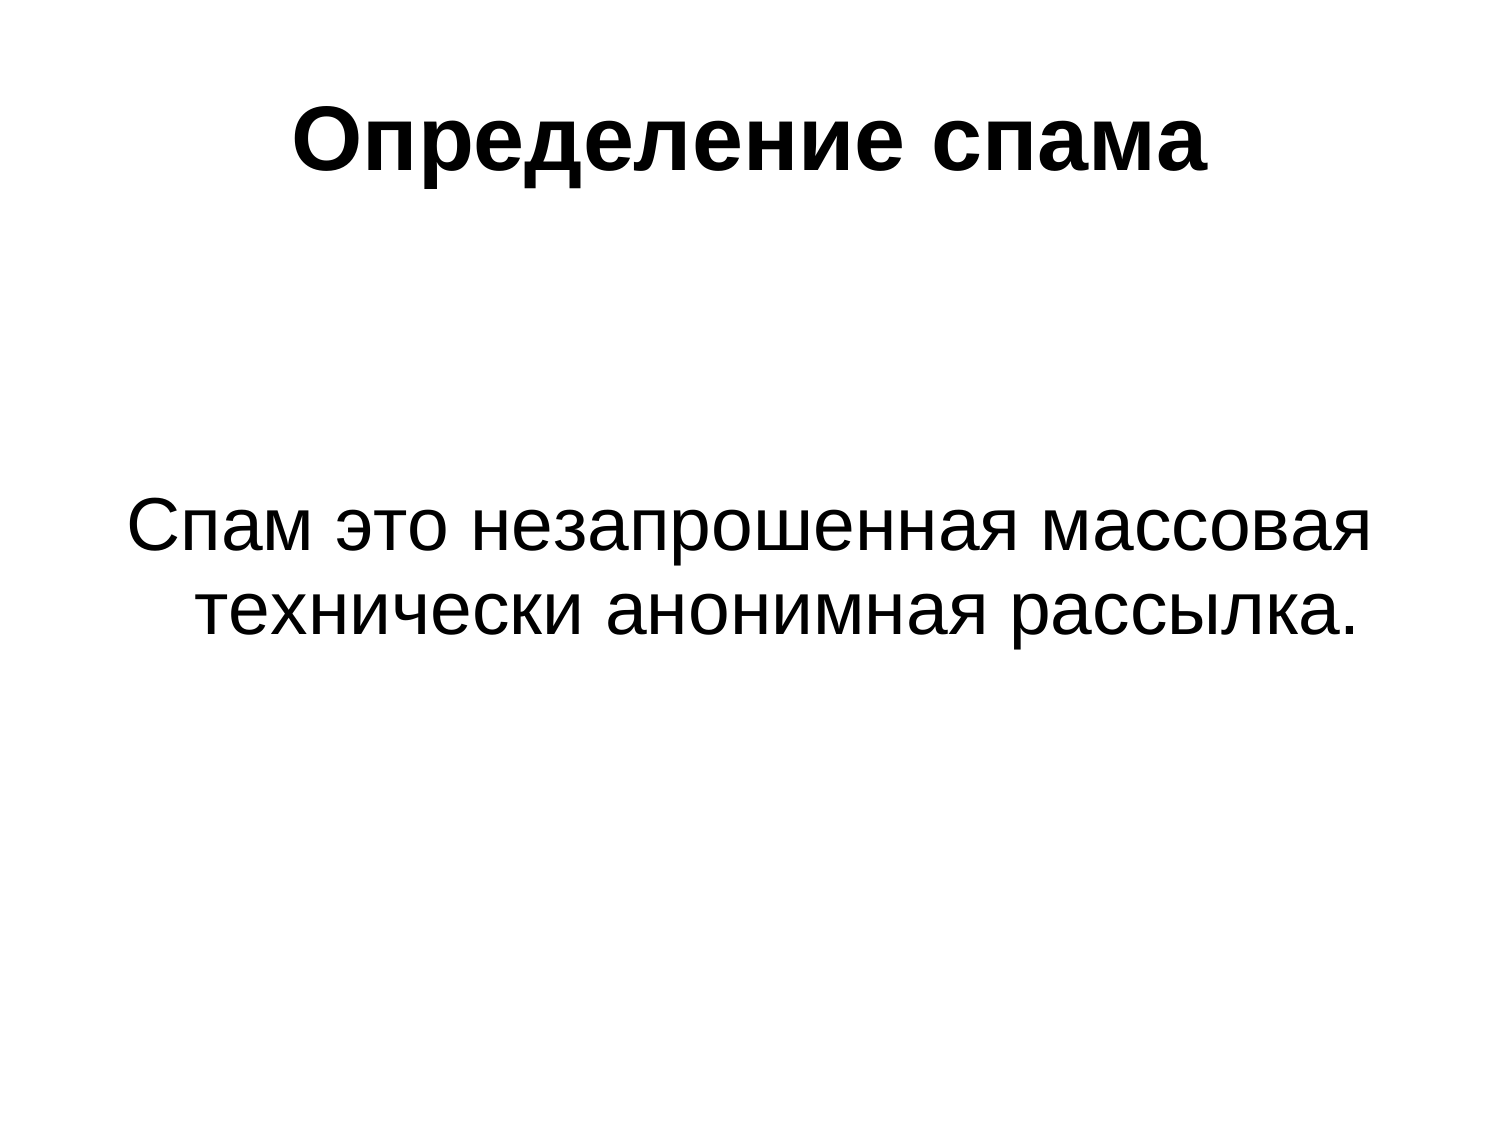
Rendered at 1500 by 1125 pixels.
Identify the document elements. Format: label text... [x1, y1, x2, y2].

title Определение спама [75, 45, 1426, 233]
list Спам это незапрошенная массовая технически анонимная рассылка. [75, 474, 1426, 1006]
